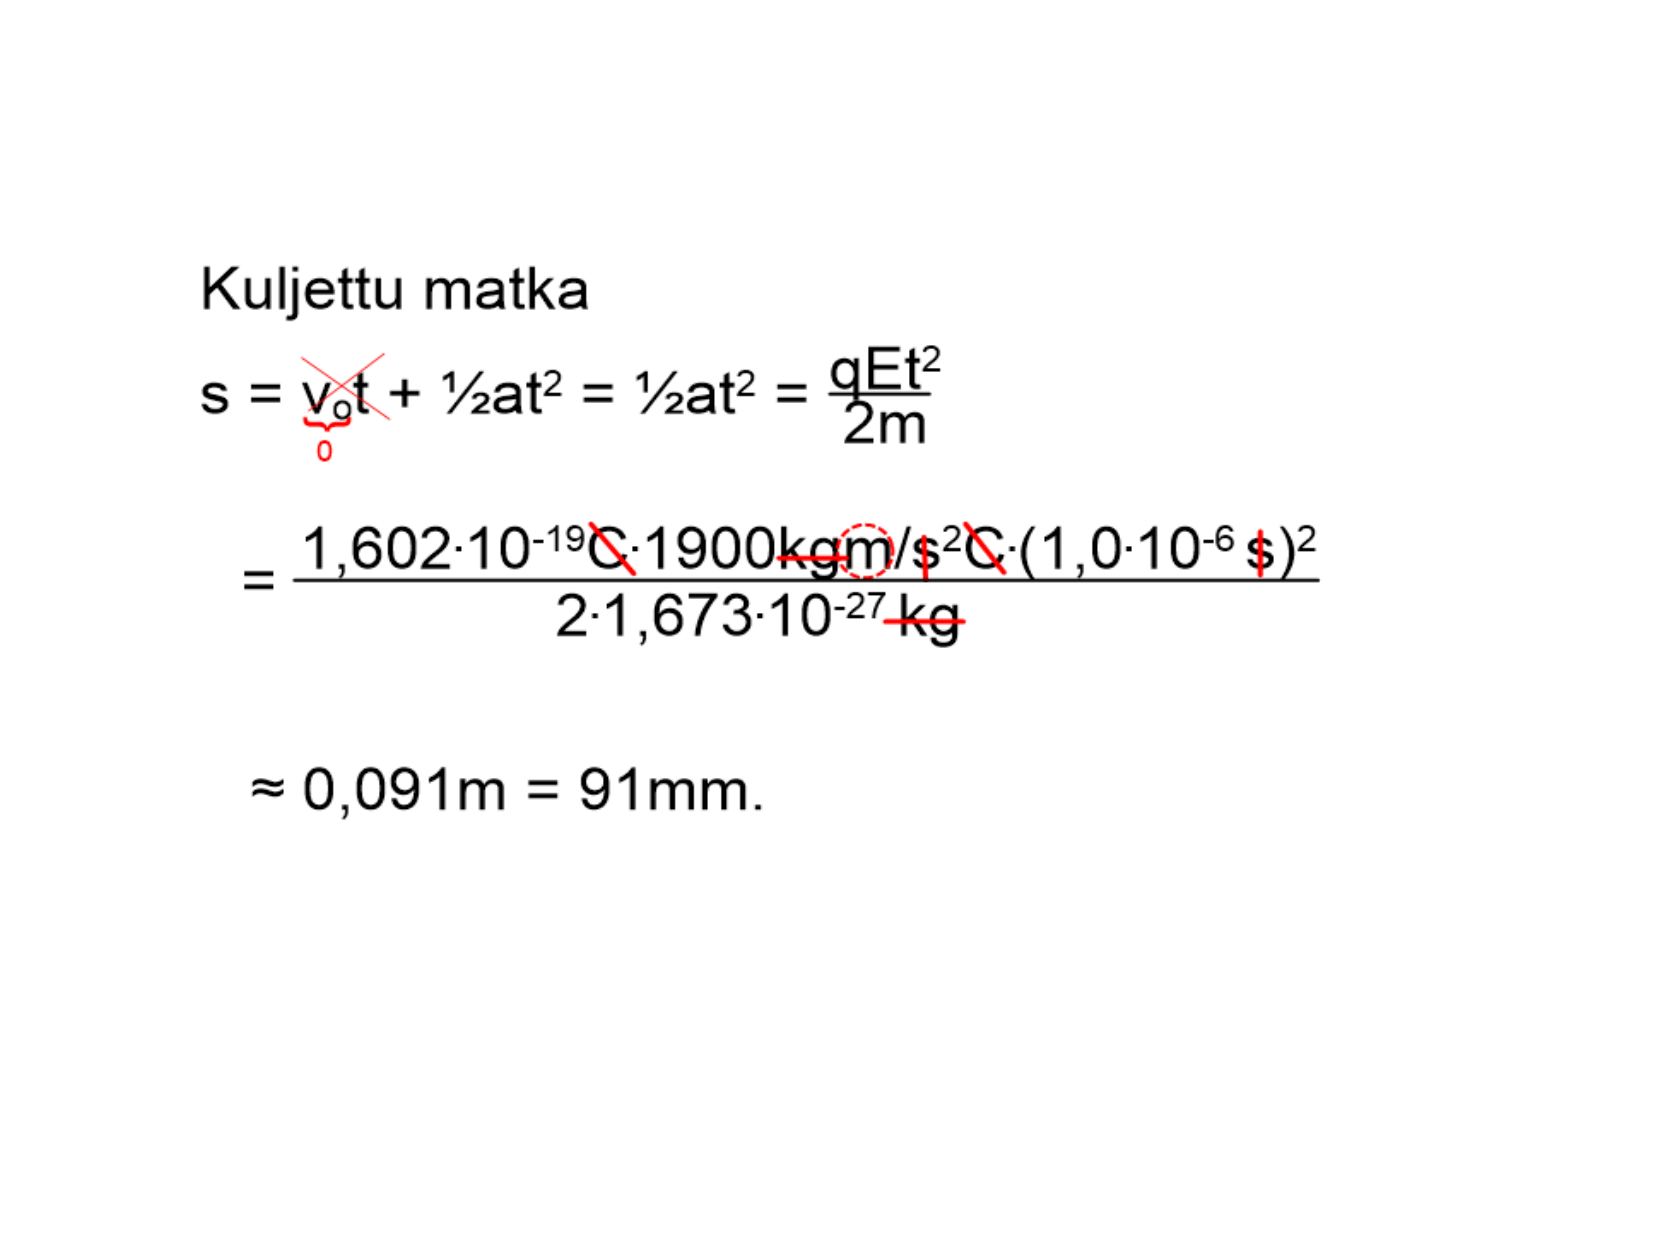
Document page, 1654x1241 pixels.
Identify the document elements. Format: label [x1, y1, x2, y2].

picture [154, 212, 1463, 926]
